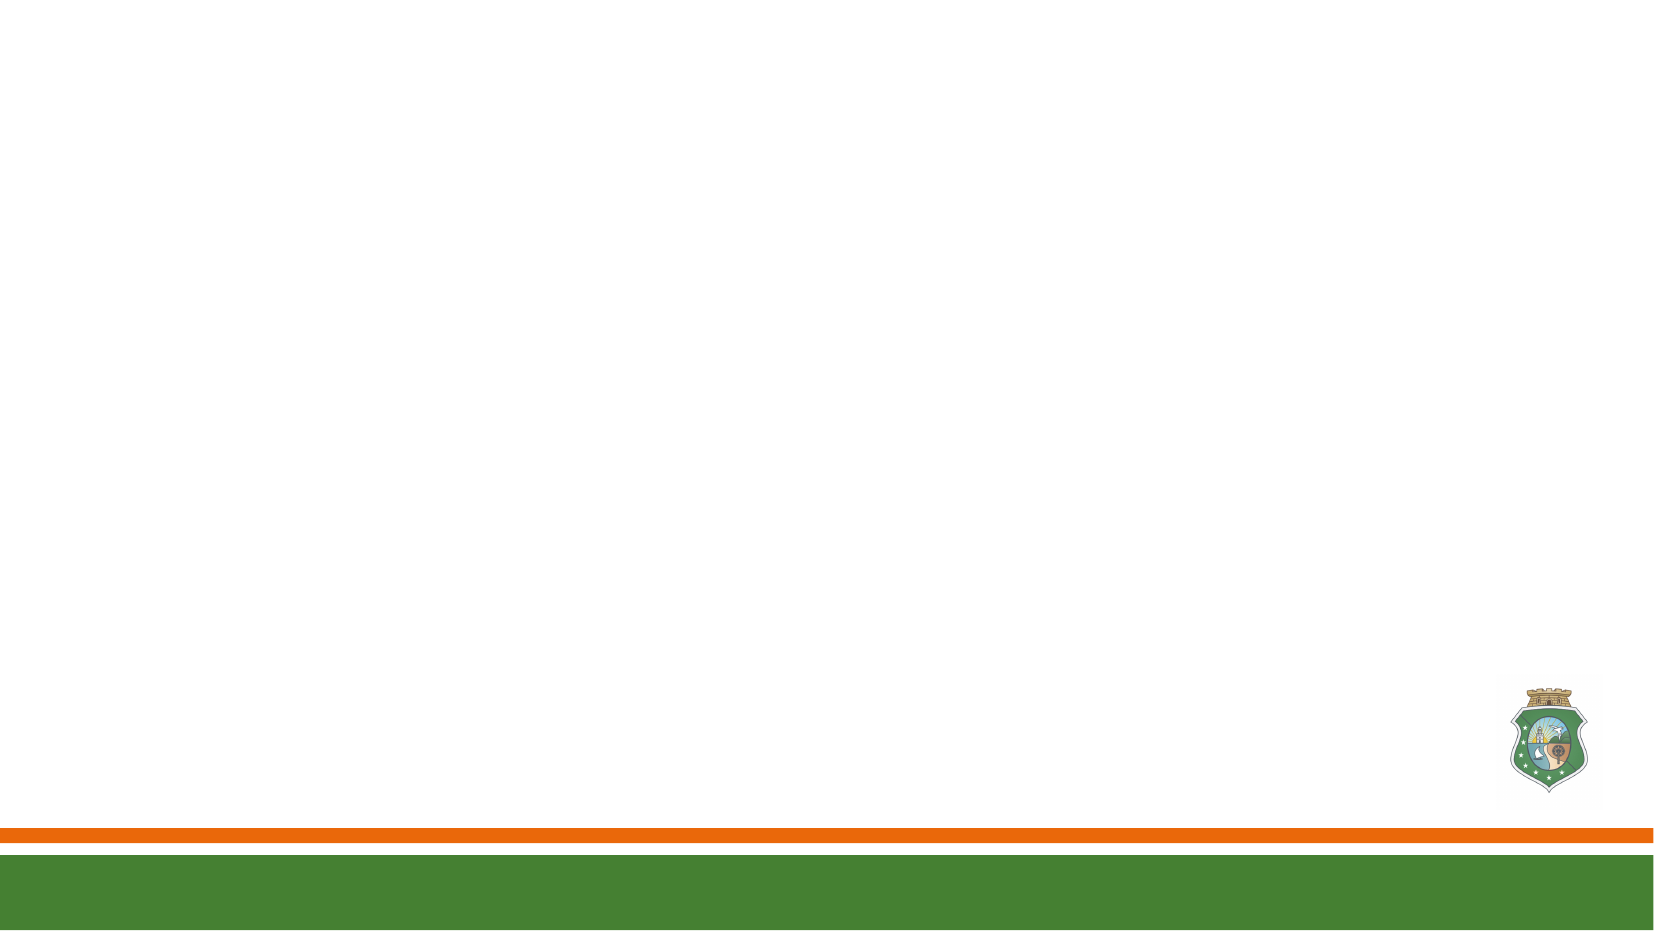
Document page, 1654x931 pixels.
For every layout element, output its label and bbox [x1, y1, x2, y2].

text_box [0, 828, 1654, 844]
text_box [0, 855, 1654, 931]
picture [1496, 674, 1603, 811]
